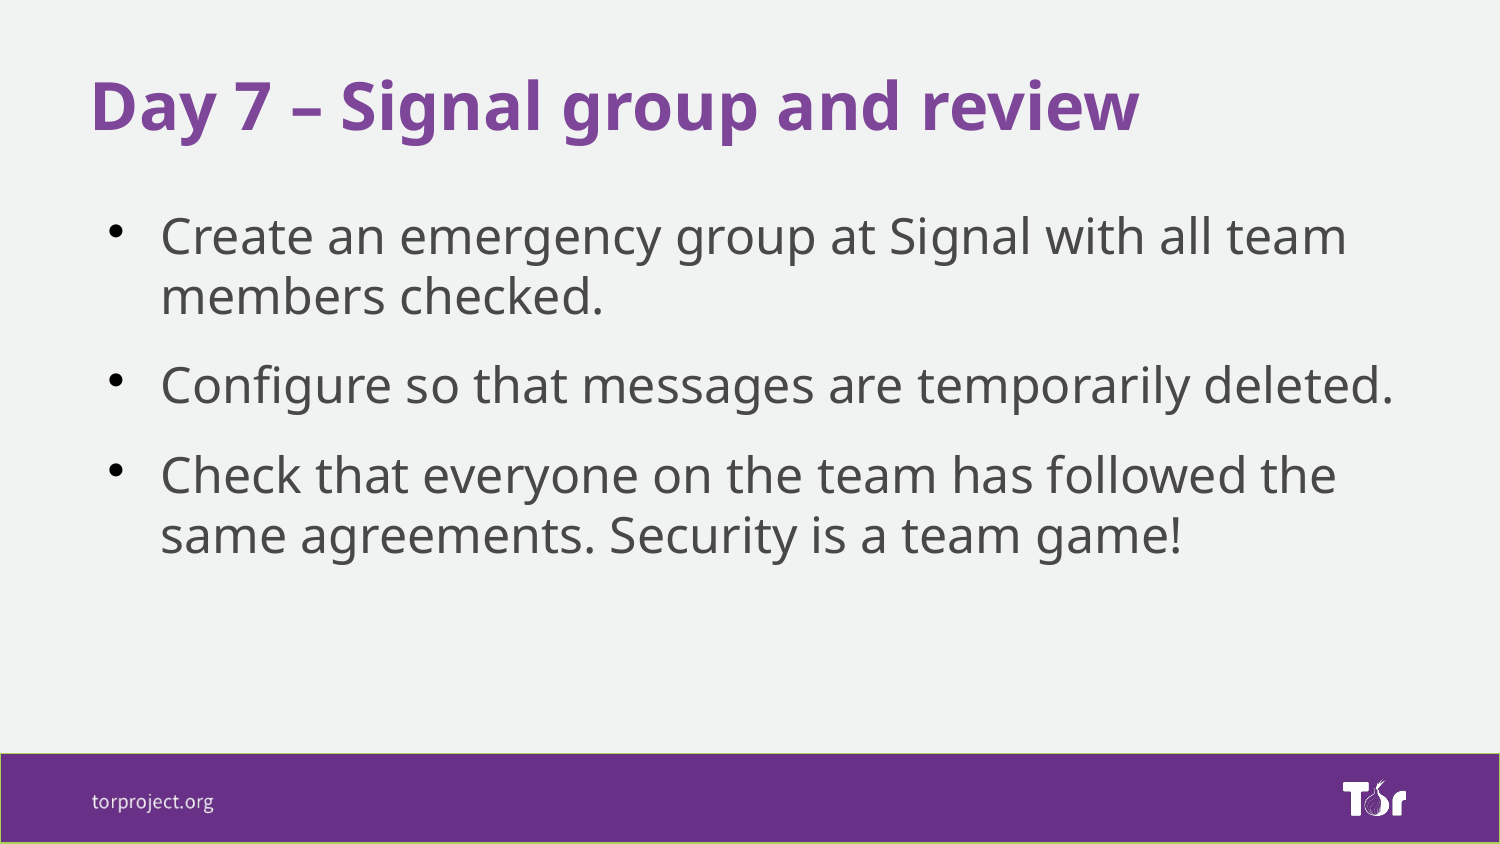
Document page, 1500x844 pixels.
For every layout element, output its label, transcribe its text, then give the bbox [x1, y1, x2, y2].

picture [75, 780, 604, 821]
text_box Day 7 – Signal group and review [74, 33, 1425, 174]
picture [1343, 778, 1406, 816]
text_box Create an emergency group at Signal with all team members checked. Configure so that messages are temporarily deleted. Check that everyone on the team has followed the same agreements. Security is a team game! [74, 196, 1425, 754]
